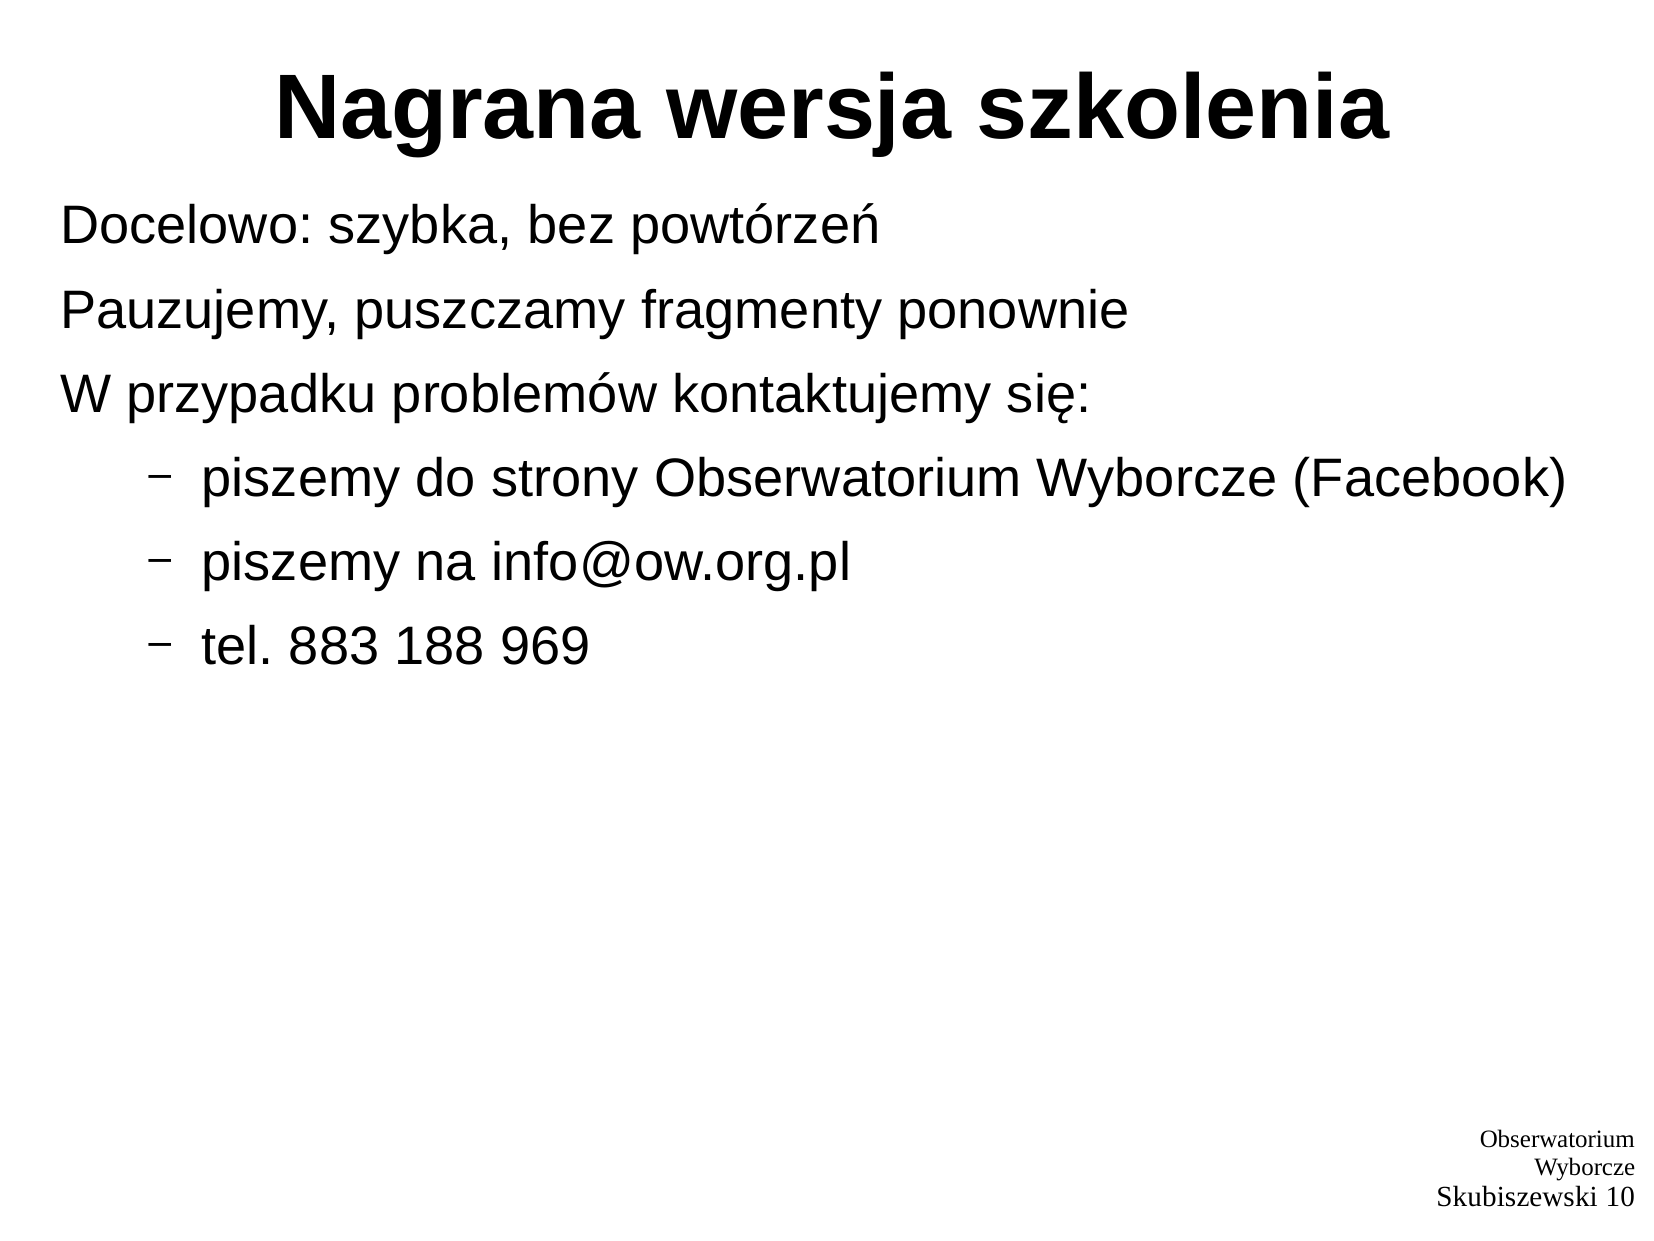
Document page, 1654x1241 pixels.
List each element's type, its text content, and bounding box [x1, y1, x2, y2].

title Nagrana wersja szkolenia [30, 47, 1636, 166]
list Docelowo: szybka, bez powtórzeń Pauzujemy, puszczamy fragmenty ponownie W przypadku problemów kontaktujemy się: piszemy do strony Obserwatorium Wyborcze (Facebook) piszemy na info@ow.org.pl tel. 883 188 969 [60, 195, 1613, 1126]
